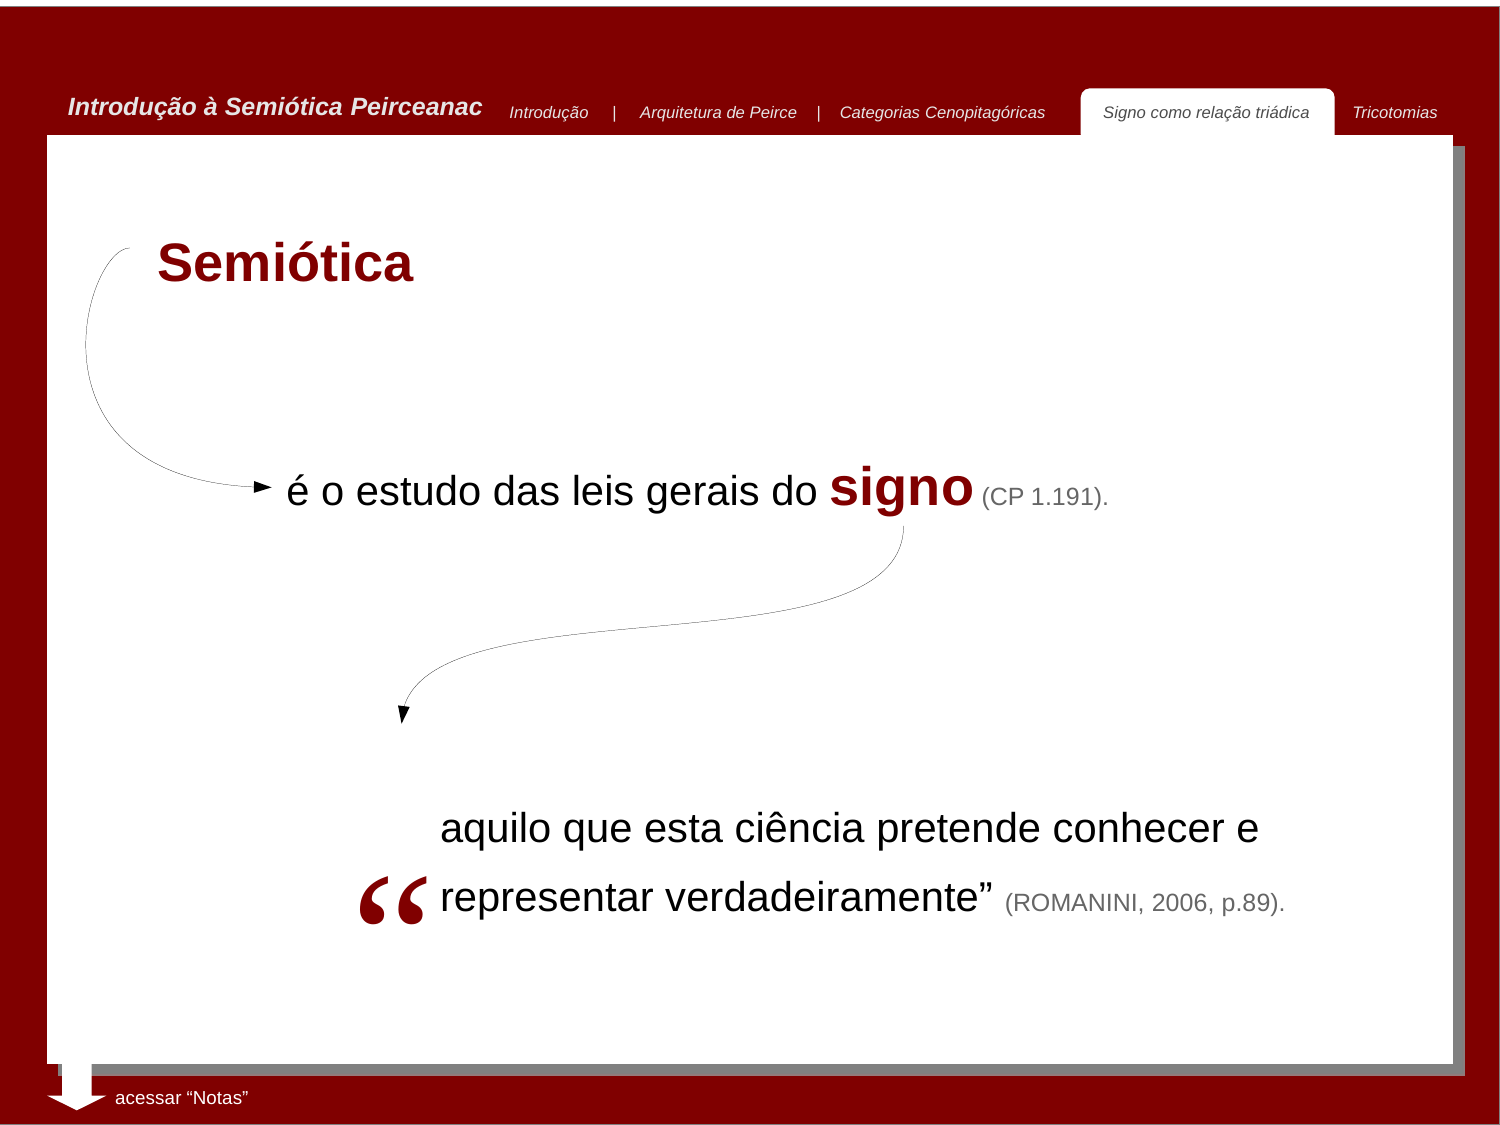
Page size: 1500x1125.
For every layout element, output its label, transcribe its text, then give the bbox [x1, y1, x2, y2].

text_box é o estudo das leis gerais do signo (CP 1.191). [271, 448, 1288, 526]
text_box “ [336, 723, 467, 984]
text_box Semiótica [129, 195, 638, 272]
text_box acessar “Notas” [100, 1080, 278, 1117]
text_box [47, 1051, 100, 1111]
text_box aquilo que esta ciência pretende conhecer e representar verdadeiramente” (ROMANINI, 2006, p.89). [425, 773, 1418, 1106]
